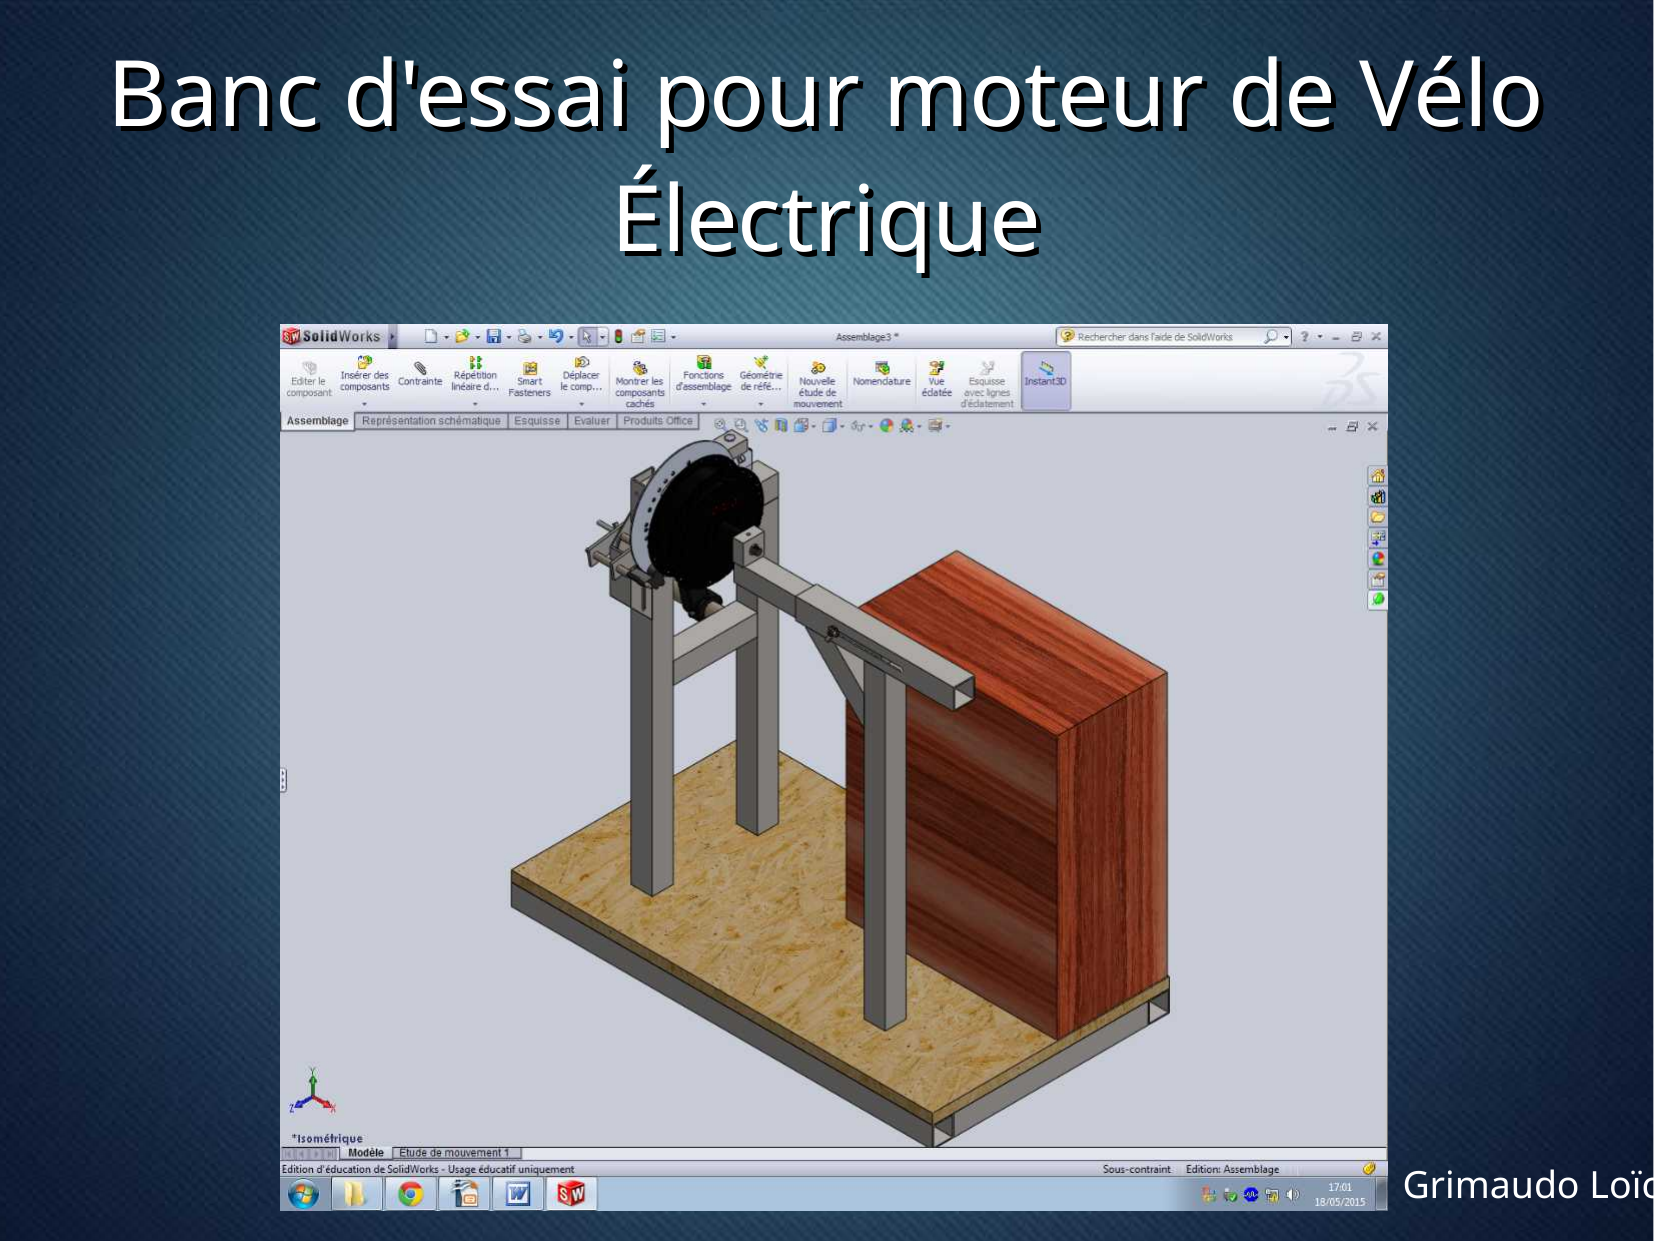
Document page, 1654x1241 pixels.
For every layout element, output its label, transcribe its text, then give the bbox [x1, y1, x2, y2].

title Banc d'essai pour moteur de Vélo Électrique [82, 30, 1571, 276]
text_box Grimaudo Loïc [1387, 1151, 1654, 1217]
picture [0, 0, 1654, 1241]
